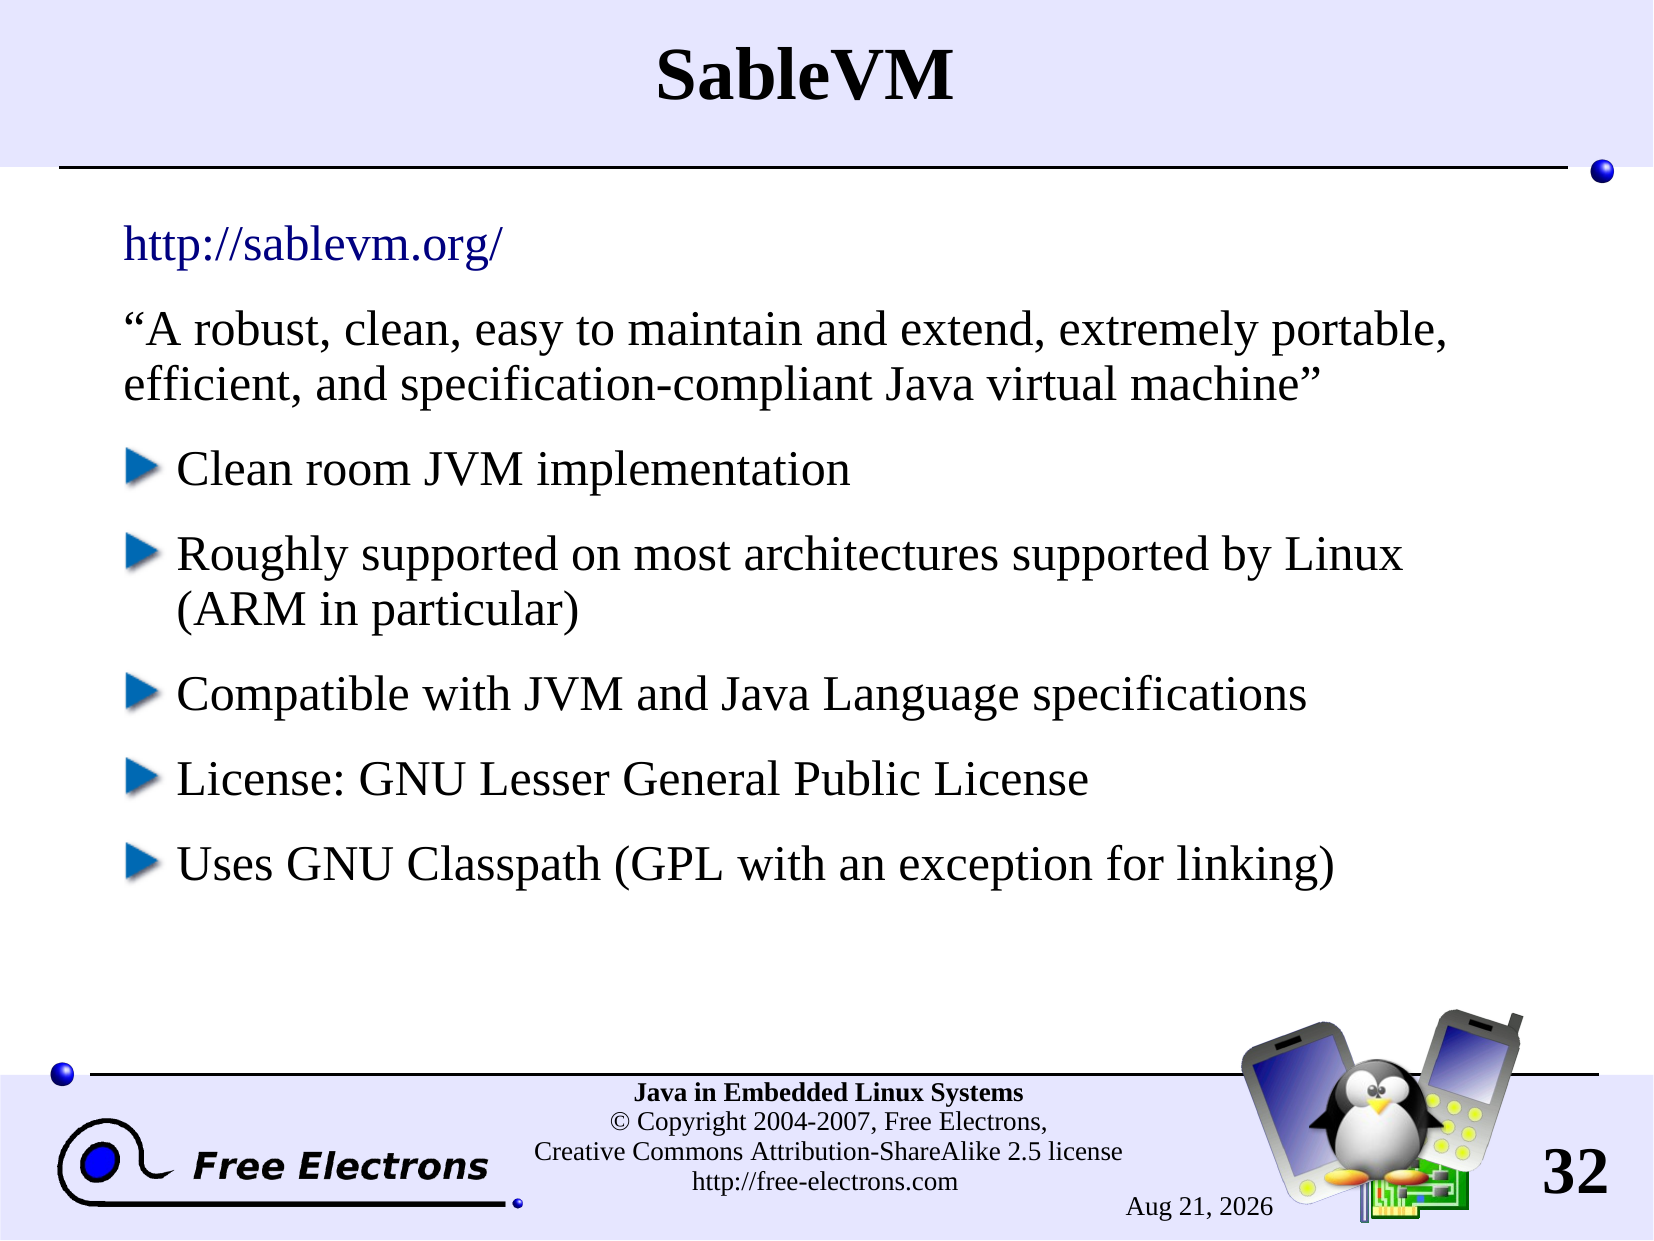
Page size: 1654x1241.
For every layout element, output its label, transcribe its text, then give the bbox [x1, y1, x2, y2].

title SableVM [60, 25, 1551, 124]
picture [1231, 1007, 1538, 1241]
list http://sablevm.org/ “A robust, clean, easy to maintain and extend, extremely portable, efficient, and specification-compliant Java virtual machine” Clean room JVM implementation Roughly supported on most architectures supported by Linux (ARM in particular) Compatible with JVM and Java Language specifications License: GNU Lesser General Public License Uses GNU Classpath (GPL with an exception for linking) [105, 216, 1518, 1066]
picture [50, 1107, 527, 1216]
